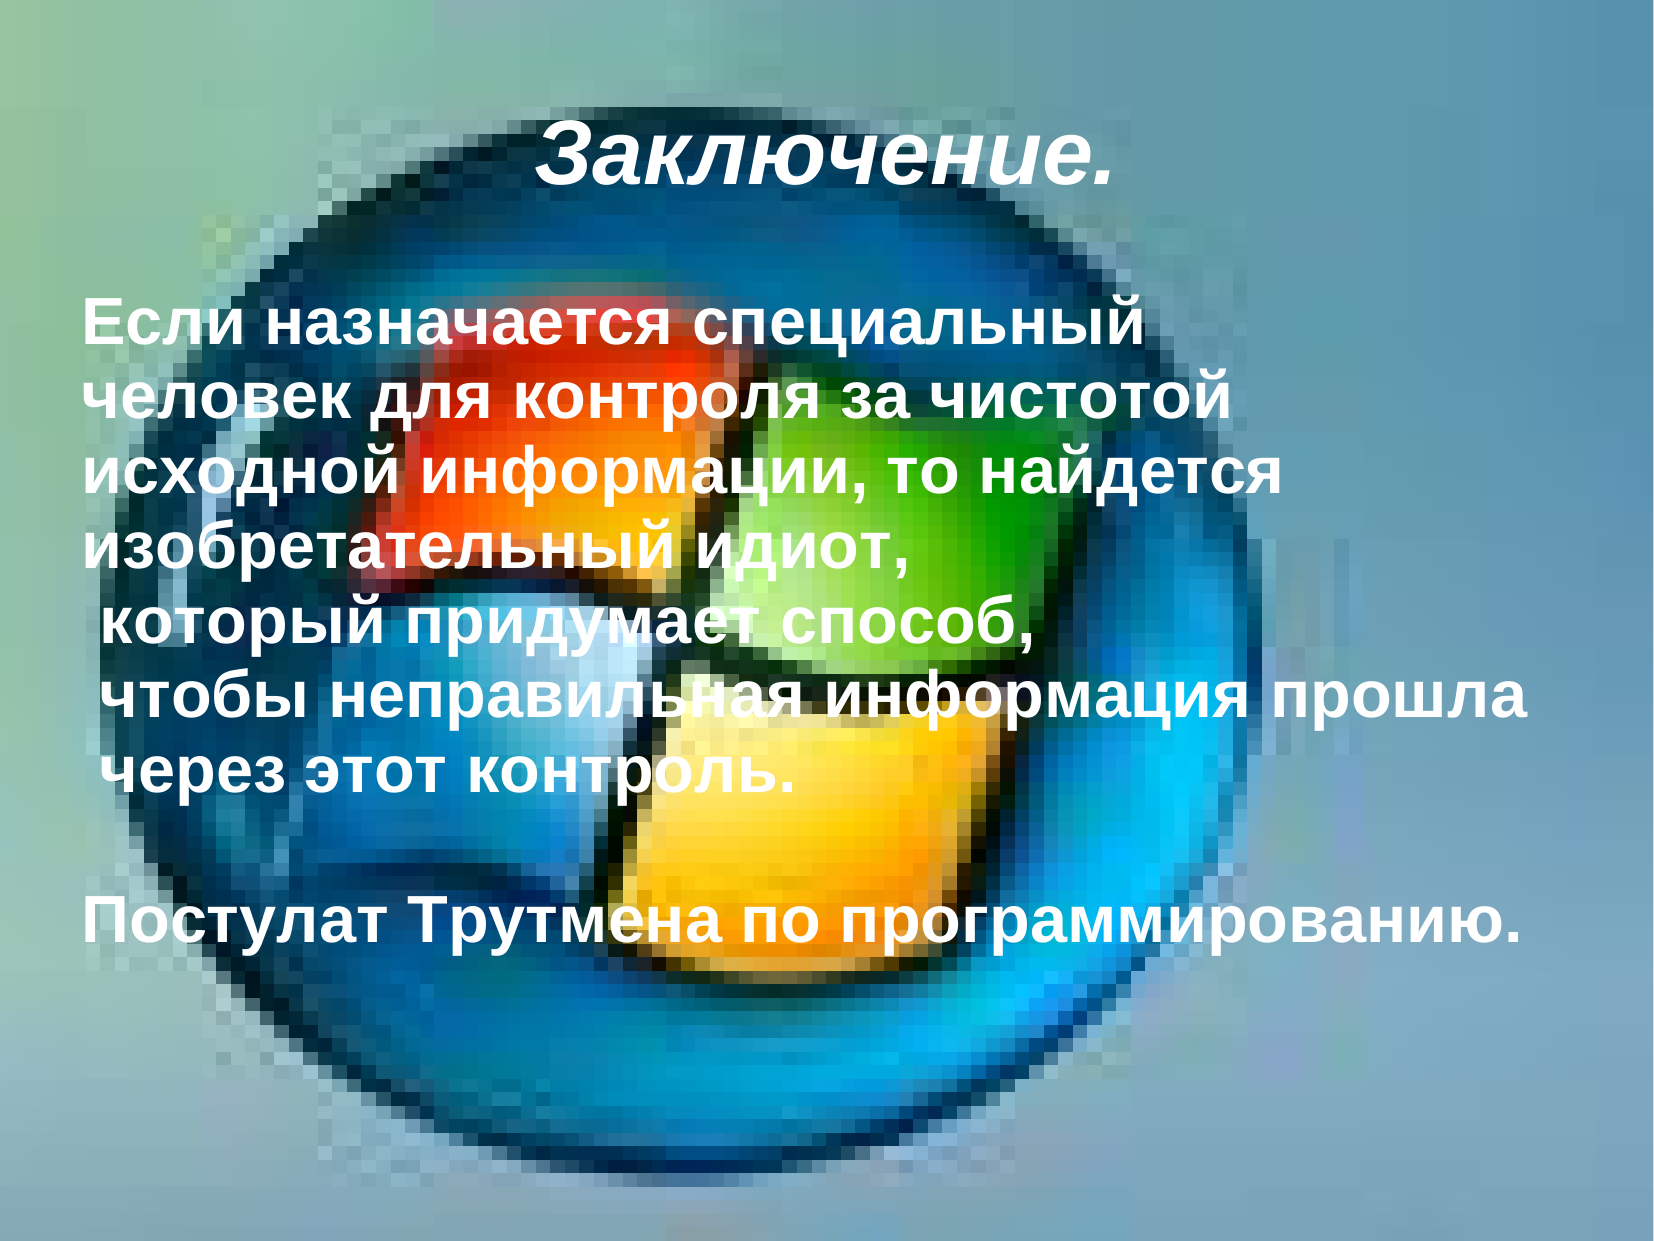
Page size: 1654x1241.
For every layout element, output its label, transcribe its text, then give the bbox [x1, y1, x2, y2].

picture [0, 0, 1654, 1241]
subtitle [76, 265, 1565, 1070]
title Заключение. [82, 56, 1571, 250]
